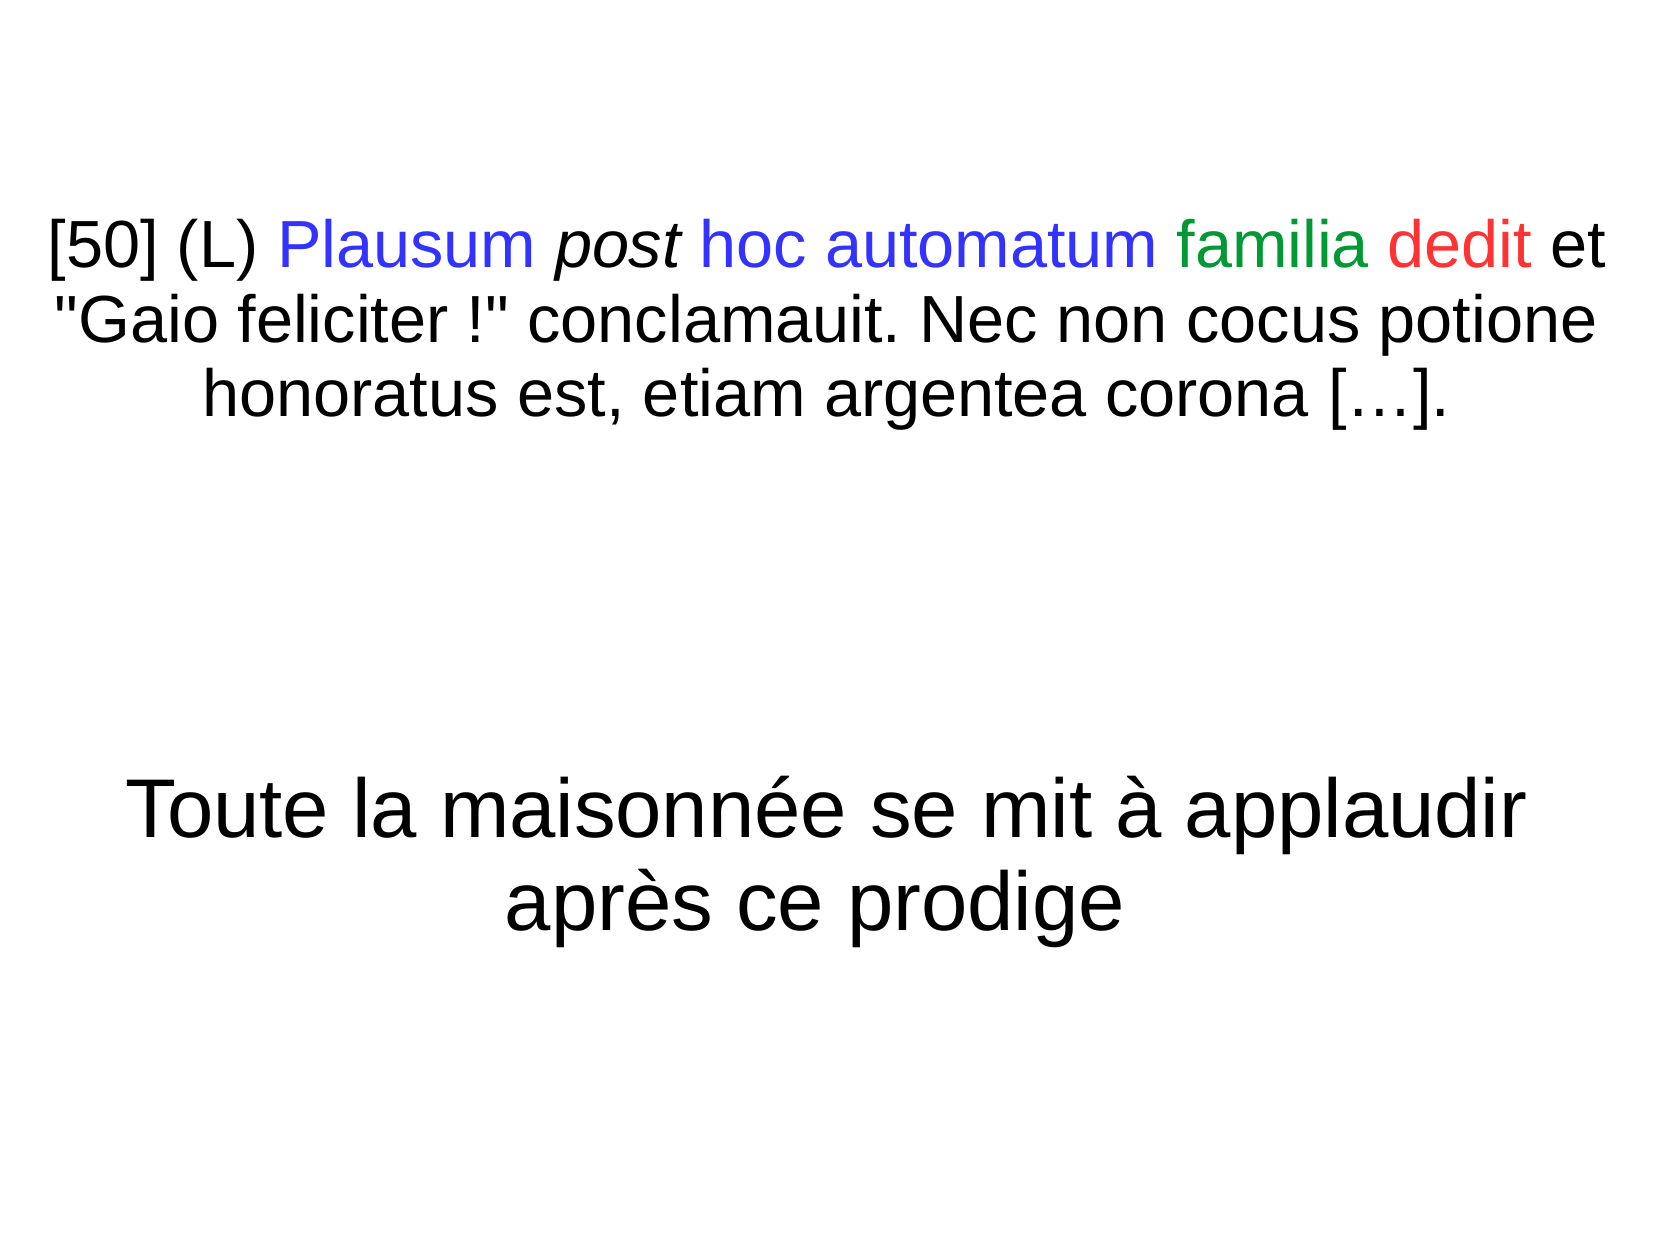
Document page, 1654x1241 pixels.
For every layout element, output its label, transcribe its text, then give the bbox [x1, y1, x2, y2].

title [50] (L) Plausum post hoc automatum familia dedit et "Gaio feliciter !" conclamauit. Nec non cocus potione honoratus est, etiam argentea corona […]. [47, 35, 1607, 603]
subtitle Toute la maisonnée se mit à applaudir après ce prodige [82, 602, 1571, 1109]
